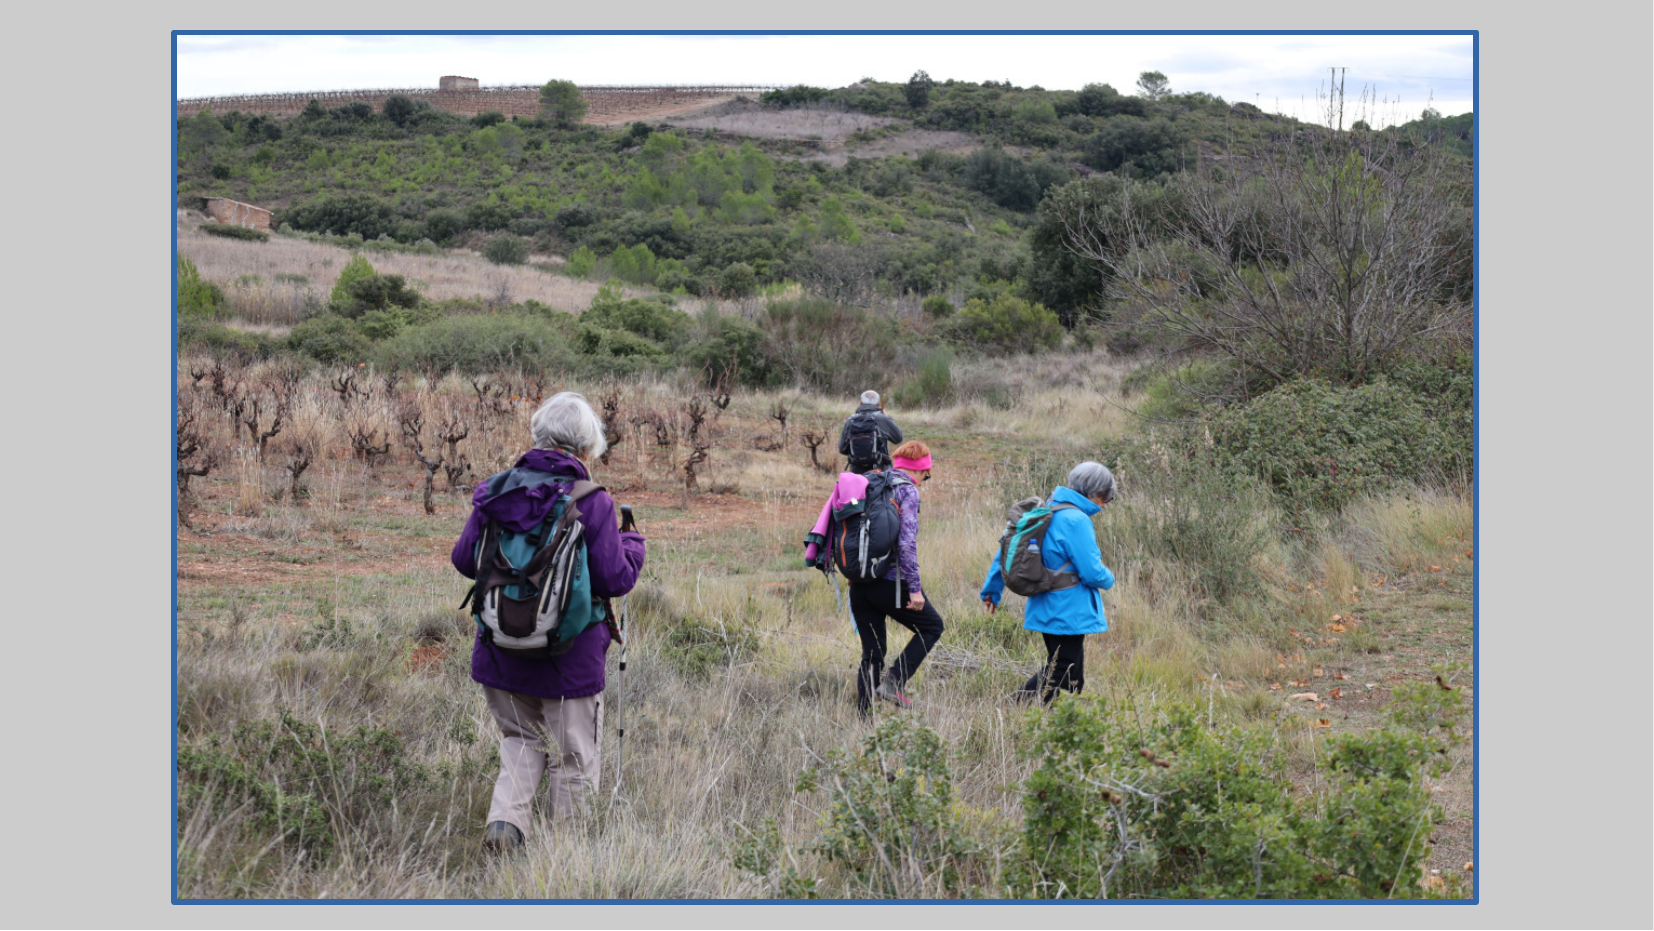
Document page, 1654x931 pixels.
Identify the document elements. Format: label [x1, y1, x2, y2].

picture [177, 35, 1474, 900]
